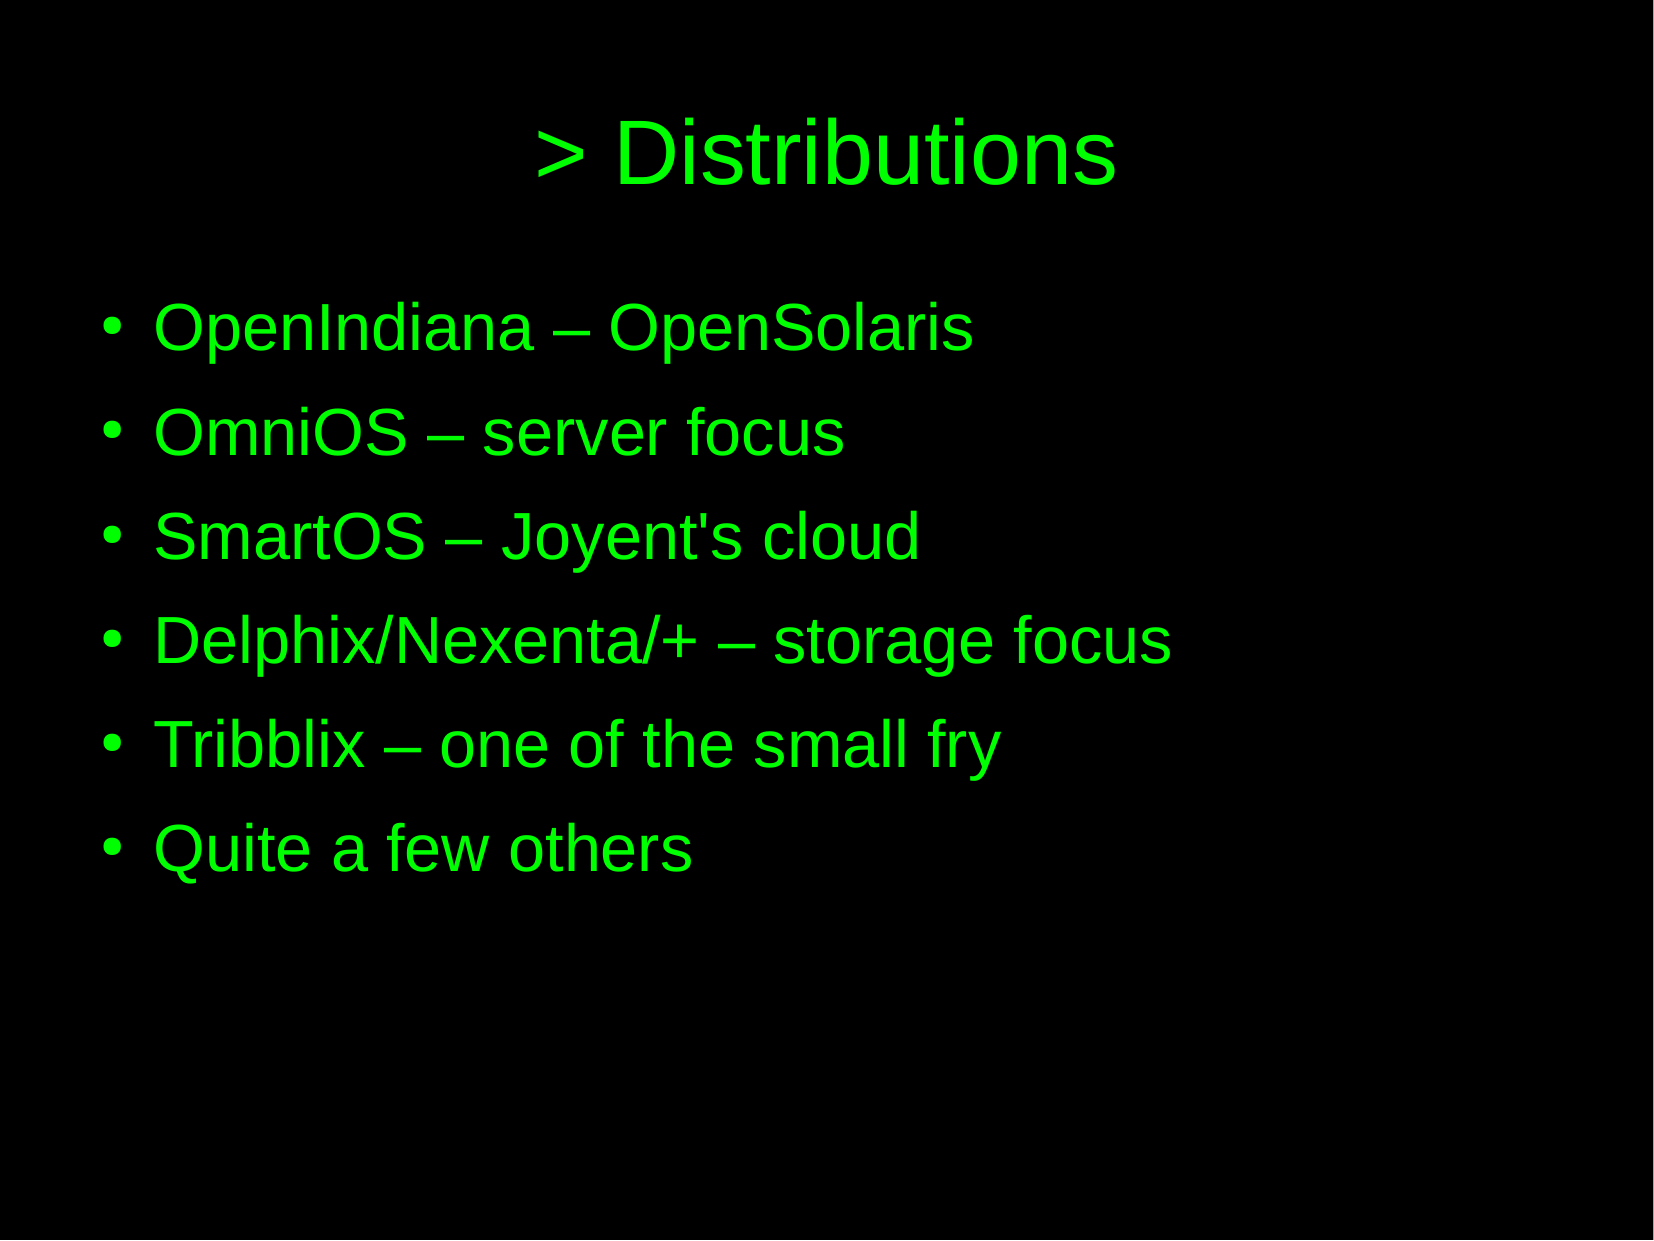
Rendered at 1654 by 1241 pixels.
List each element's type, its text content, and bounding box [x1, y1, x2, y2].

title > Distributions [82, 49, 1571, 257]
list OpenIndiana – OpenSolaris OmniOS – server focus SmartOS – Joyent's cloud Delphix/Nexenta/+ – storage focus Tribblix – one of the small fry Quite a few others [82, 290, 1571, 1010]
